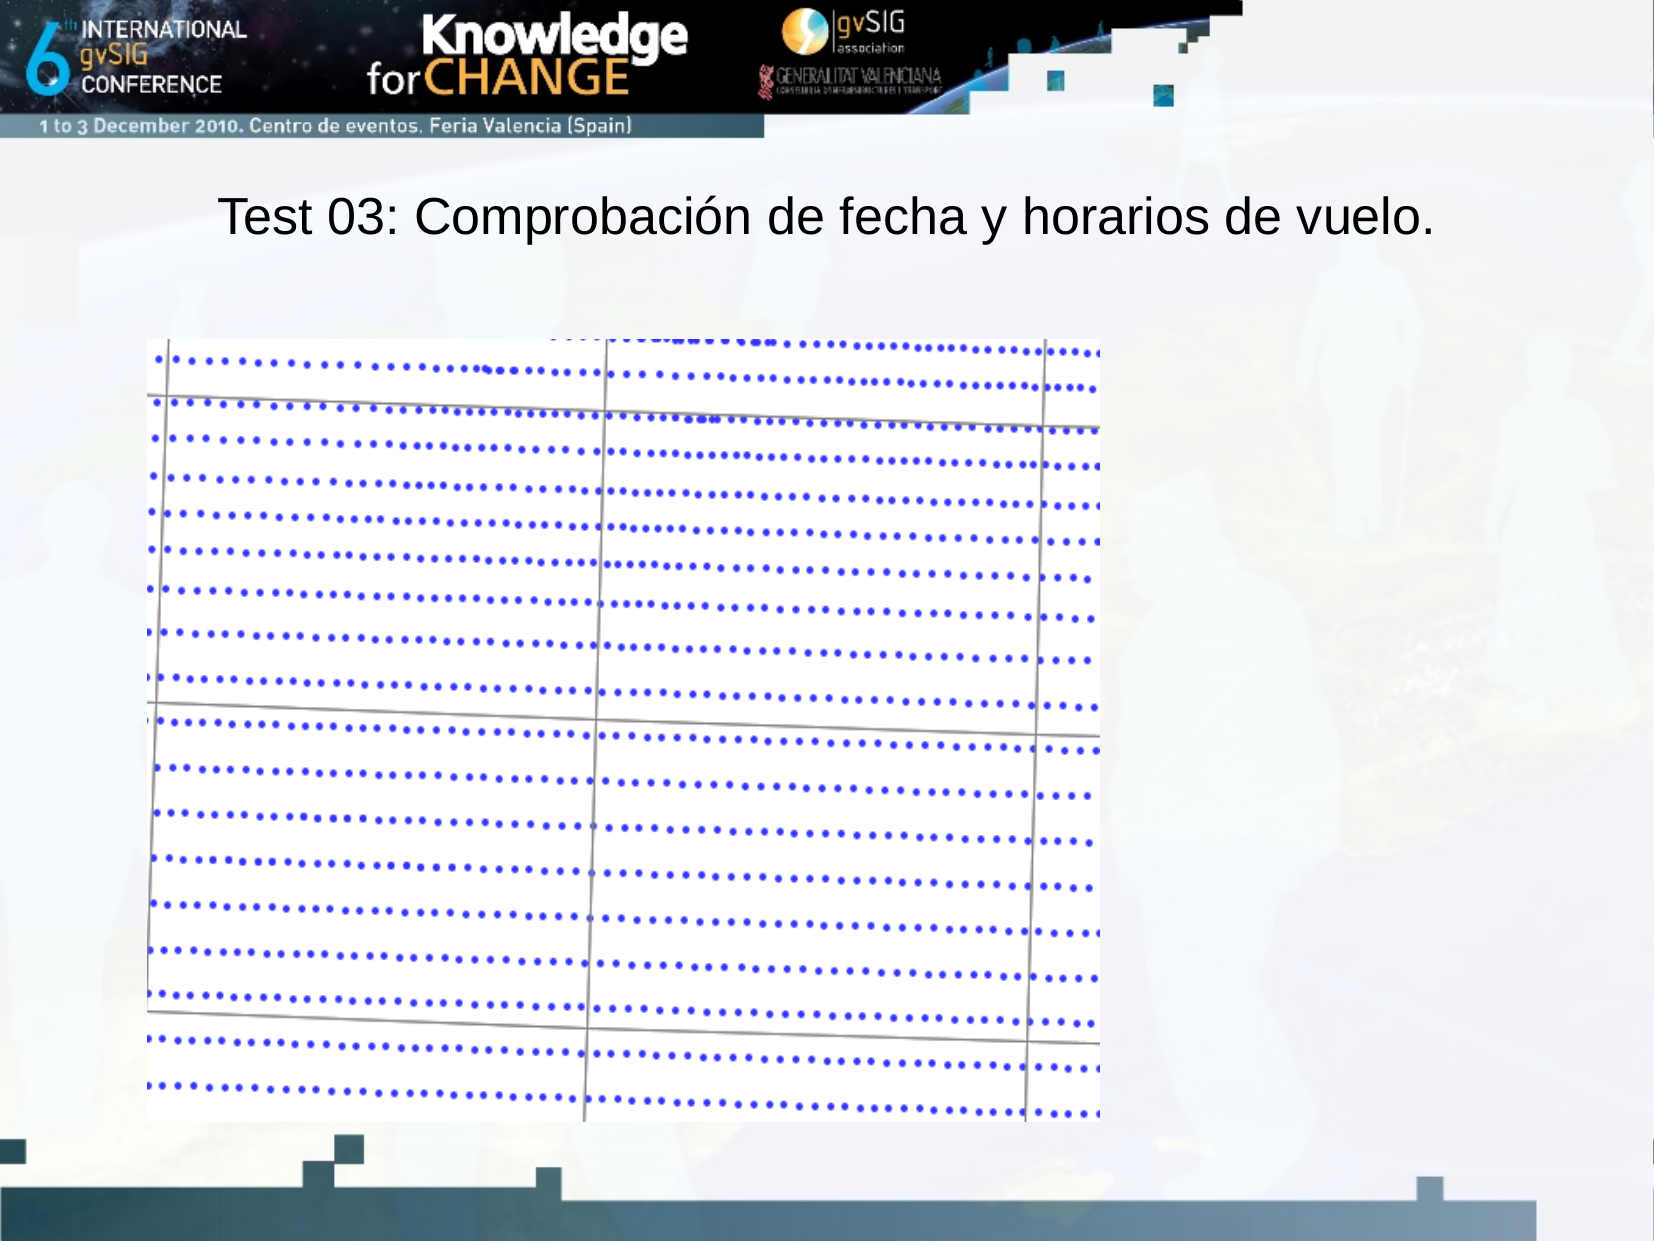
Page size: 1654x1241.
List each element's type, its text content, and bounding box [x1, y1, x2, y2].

picture [0, 0, 1654, 1241]
title Test 03: Comprobación de fecha y horarios de vuelo. [82, 177, 1571, 257]
chart [82, 290, 1571, 1109]
